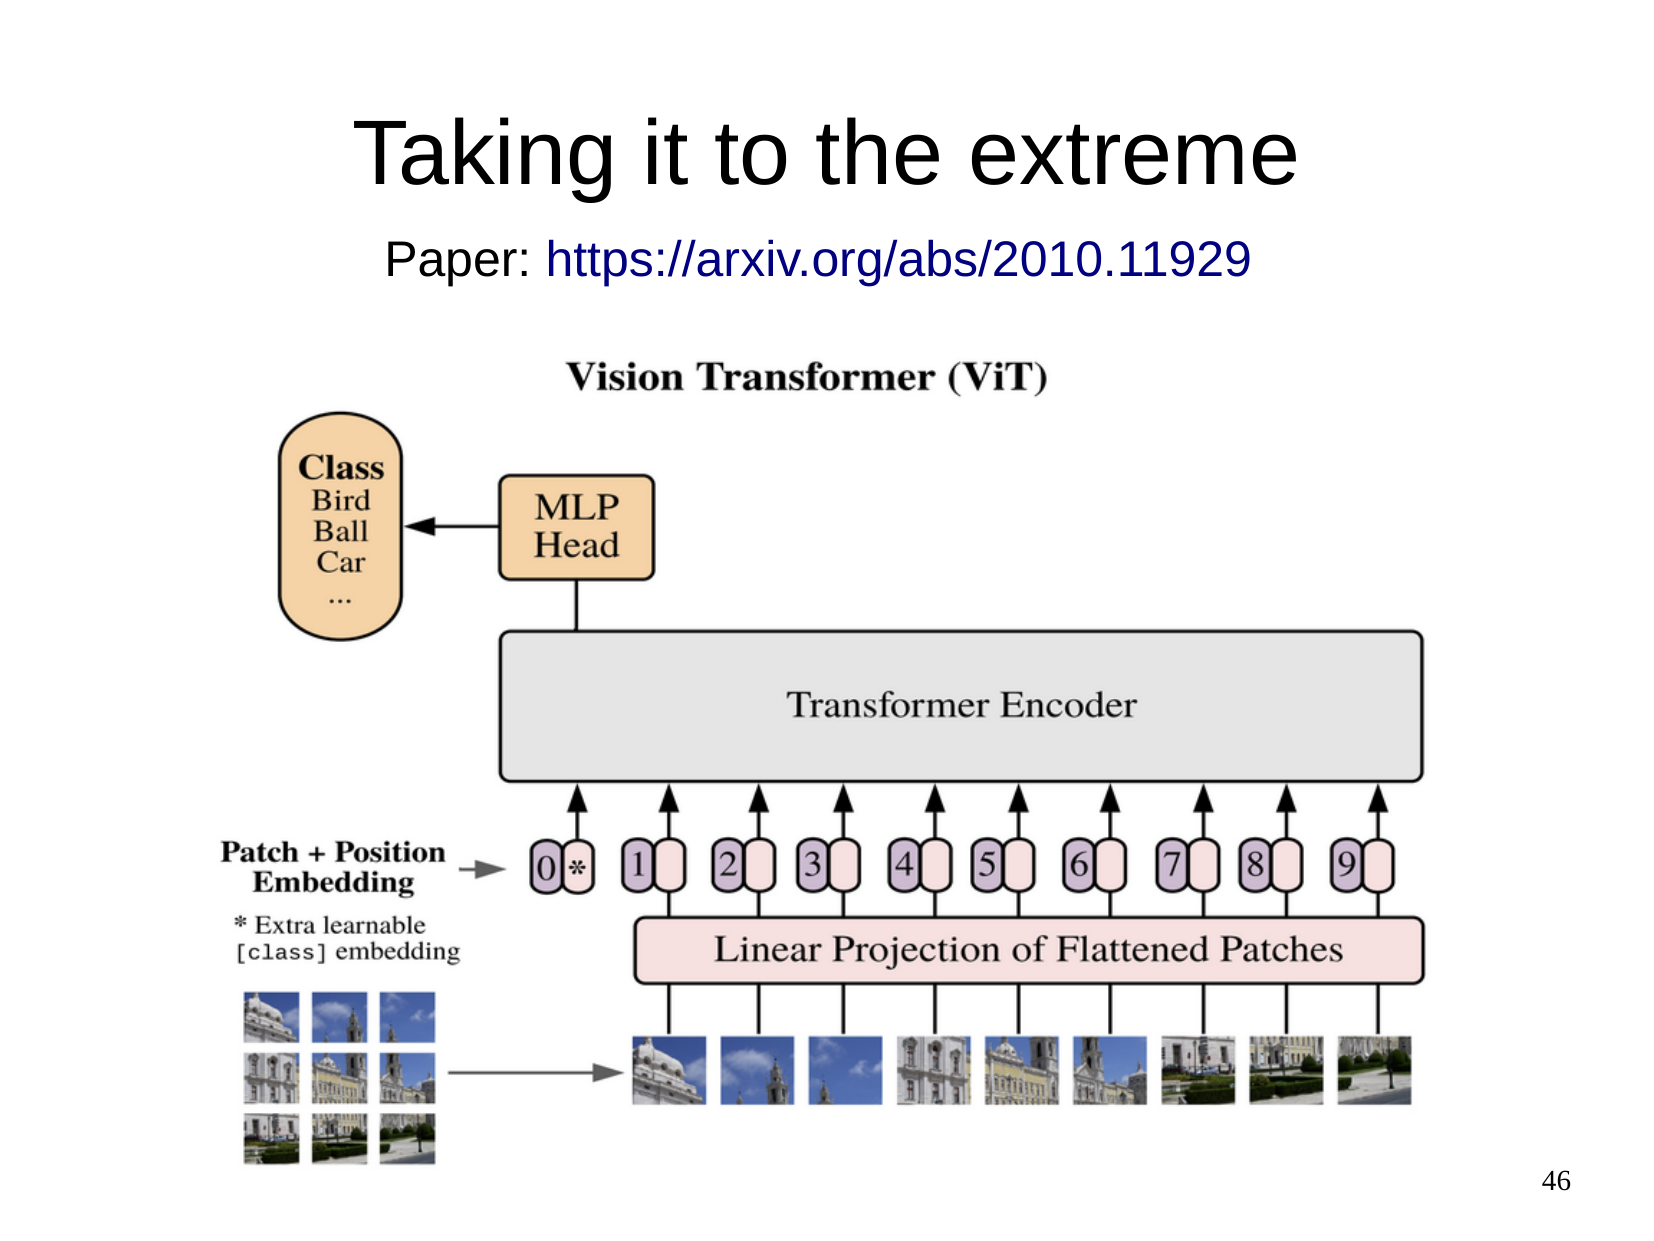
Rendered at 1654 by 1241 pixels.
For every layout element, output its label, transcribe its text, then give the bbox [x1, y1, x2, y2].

title Taking it to the extreme [82, 49, 1571, 257]
picture [153, 320, 1518, 1184]
text_box Paper: https://arxiv.org/abs/2010.11929 [369, 223, 1470, 320]
